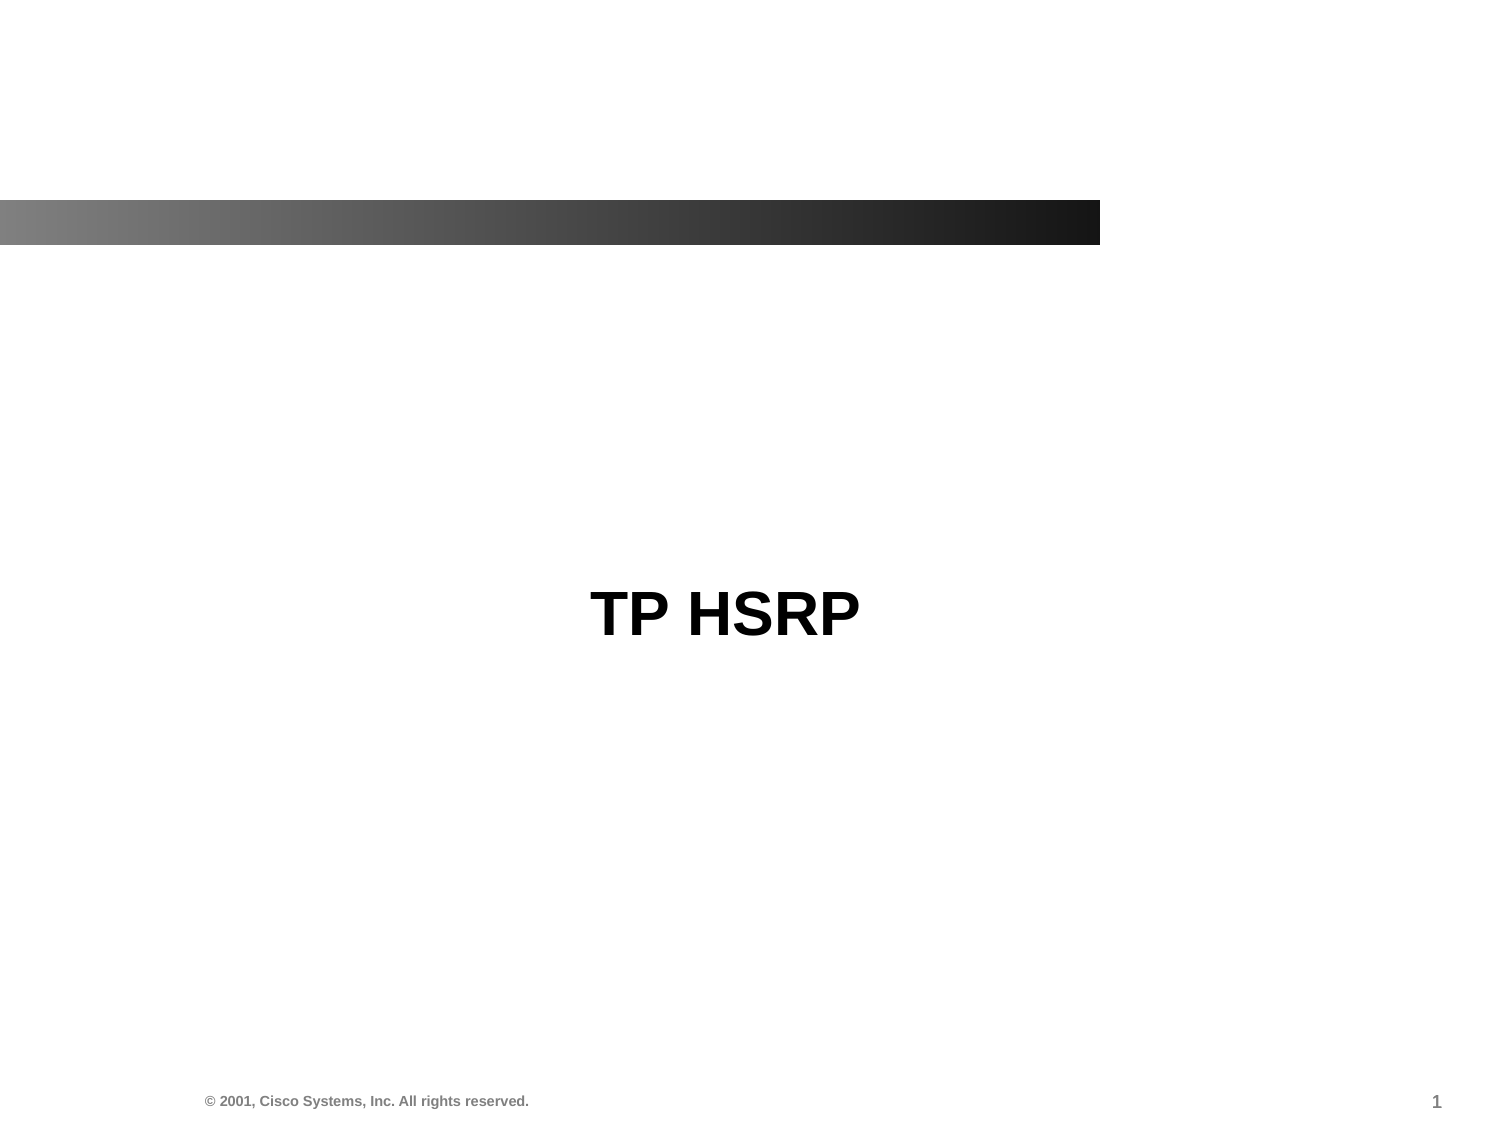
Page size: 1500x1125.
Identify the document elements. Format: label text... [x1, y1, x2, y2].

list TP HSRP [74, 572, 1424, 658]
